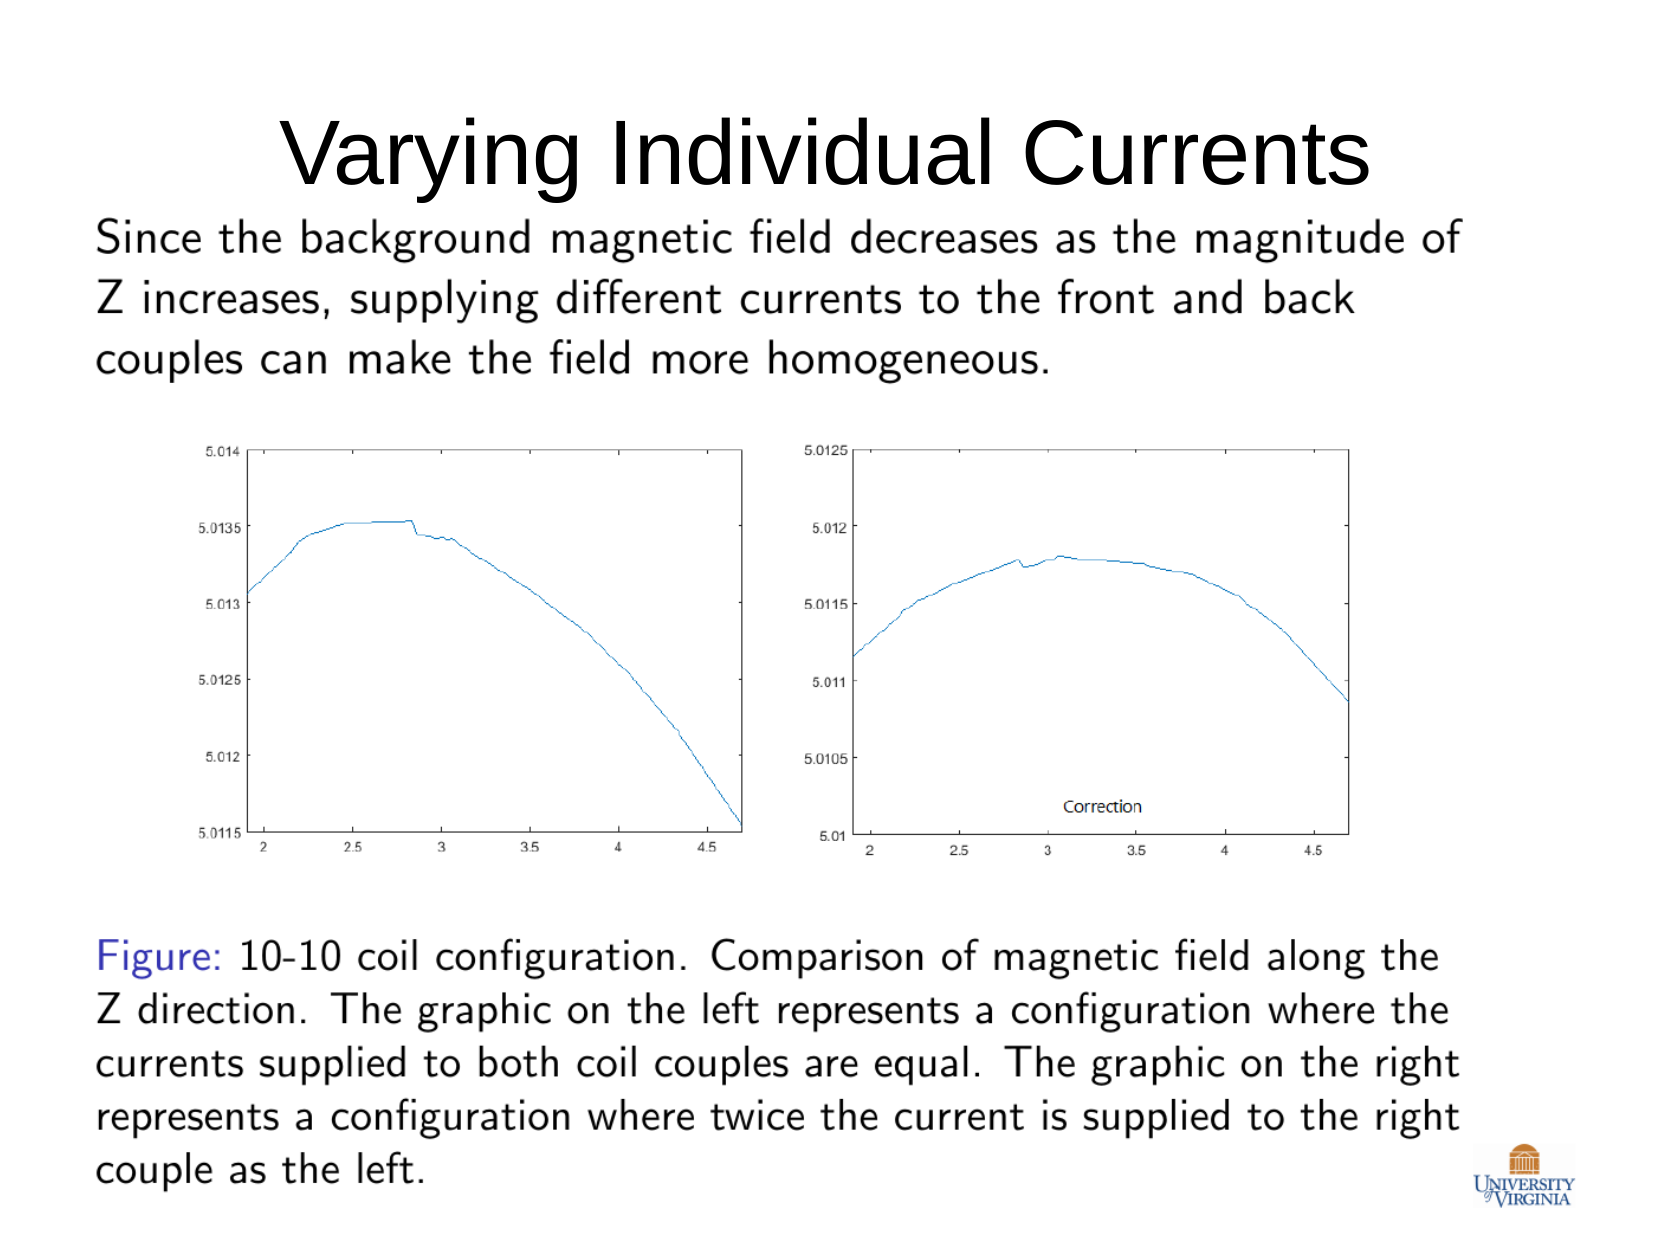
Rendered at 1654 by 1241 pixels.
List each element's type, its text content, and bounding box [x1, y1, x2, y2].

title Varying Individual Currents [82, 49, 1571, 209]
picture [73, 209, 1580, 1216]
